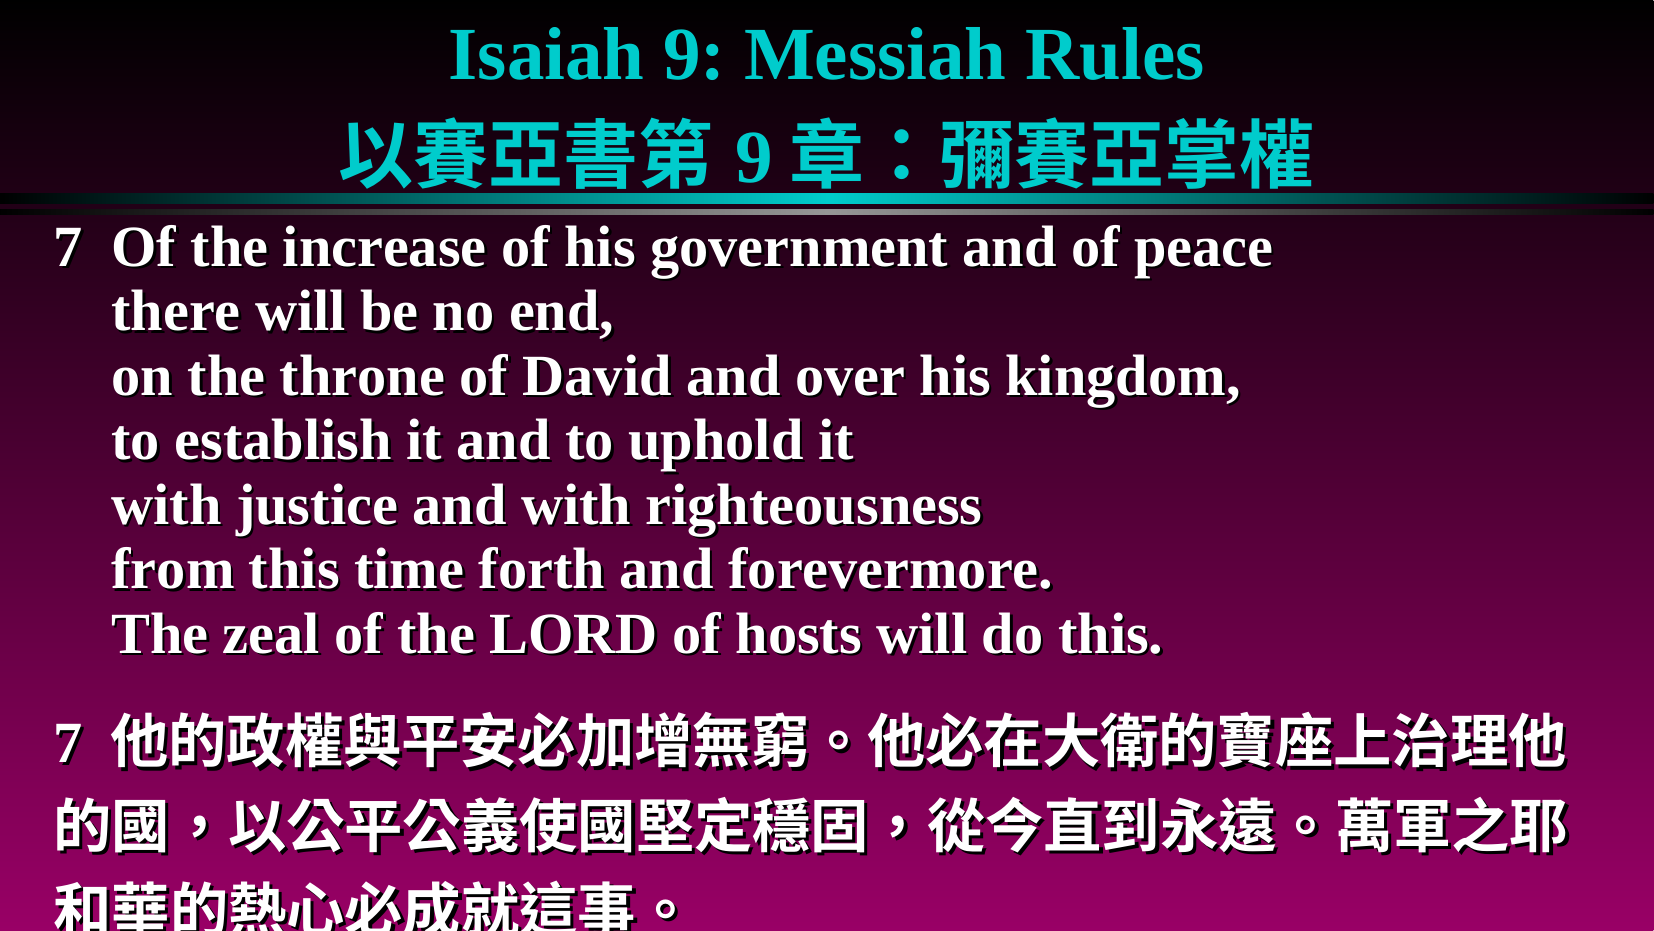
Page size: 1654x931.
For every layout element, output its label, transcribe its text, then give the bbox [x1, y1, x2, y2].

title Isaiah 9: Messiah Rules 以賽亞書第9章：彌賽亞掌權 [117, 6, 1537, 206]
text_box 7 Of the increase of his government and of peace there will be no end, on the throne of David and over his kingdom, to establish it and to uphold it with justice and with righteousness from this time forth and forevermore. The zeal of the Lord of hosts will do this. 7 他的政權與平安必加增無窮。他必在大衛的寶座上治理他的國，以公平公義使國堅定穩固，從今直到永遠。萬軍之耶和華的熱心必成就這事。 [38, 206, 1615, 931]
